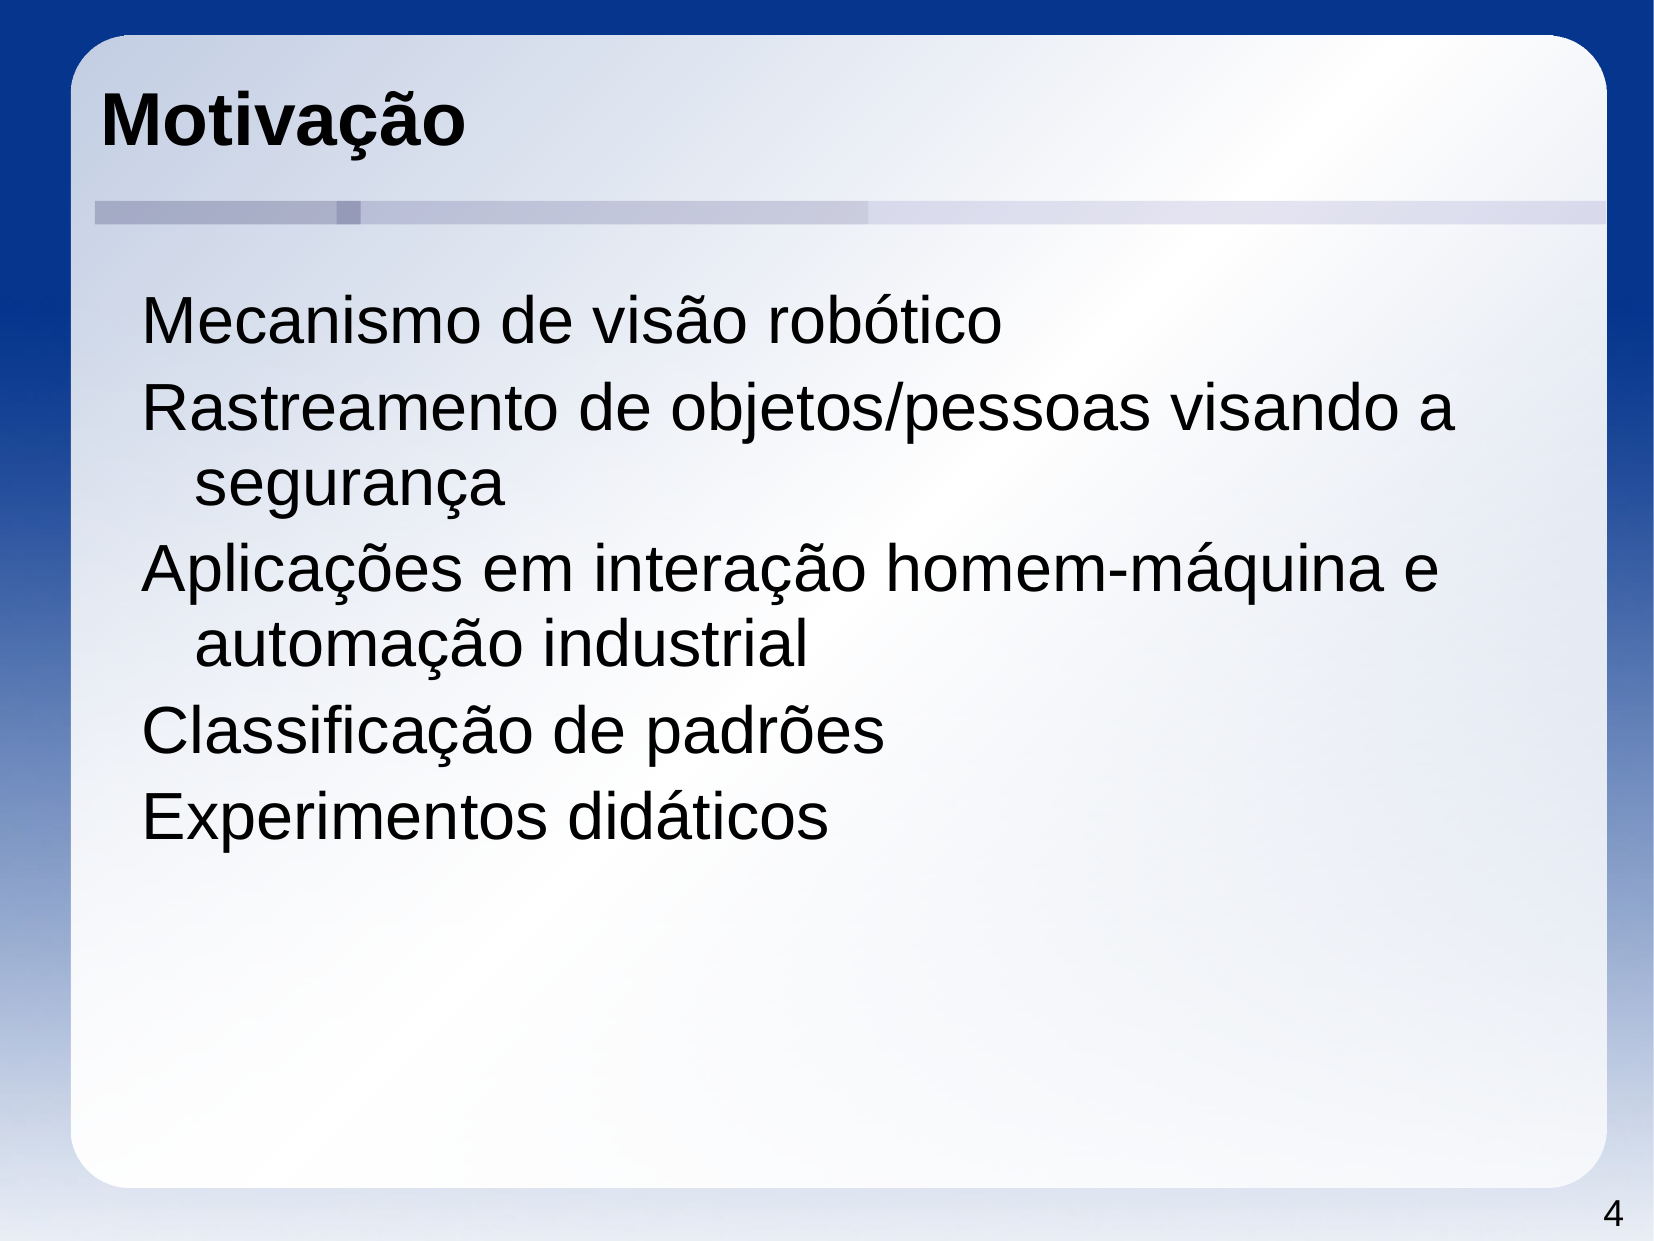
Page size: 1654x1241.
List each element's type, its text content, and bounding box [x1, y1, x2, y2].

title Motivação [100, 55, 1577, 184]
picture [0, 0, 1654, 1241]
list Mecanismo de visão robótico Rastreamento de objetos/pessoas visando a segurança Aplicações em interação homem-máquina e automação industrial Classificação de padrões Experimentos didáticos [123, 283, 1601, 1199]
